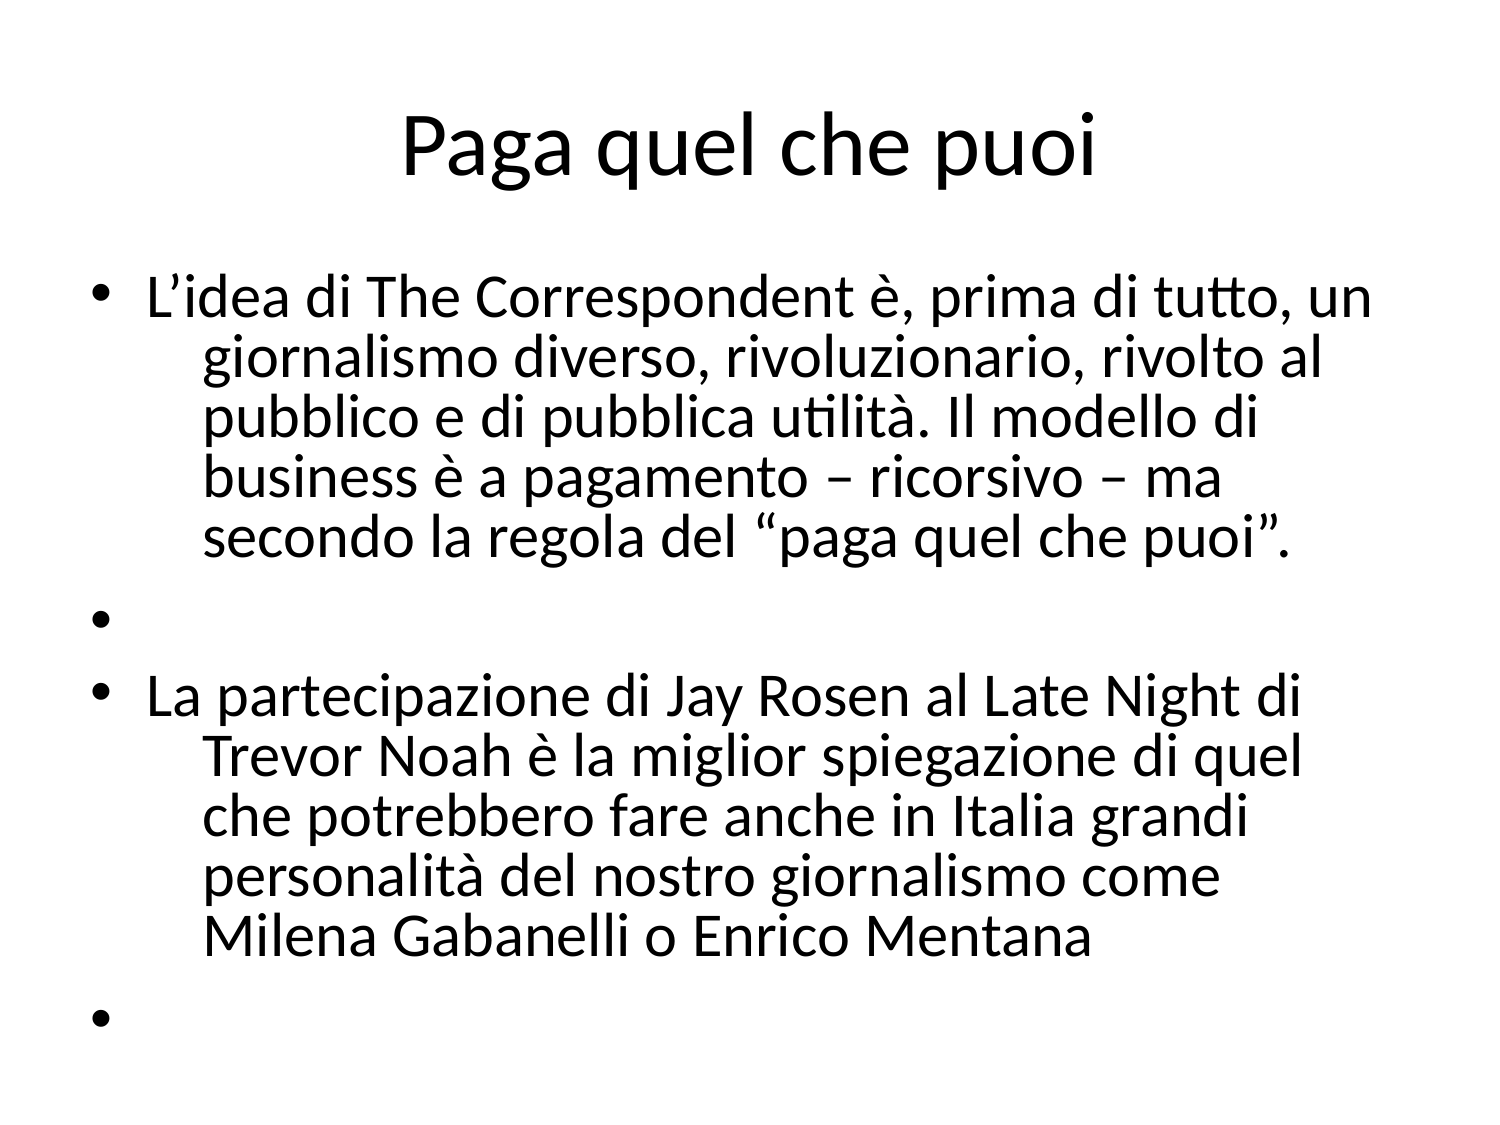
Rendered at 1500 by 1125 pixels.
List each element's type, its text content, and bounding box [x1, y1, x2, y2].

list L’idea di The Correspondent è, prima di tutto, un giornalismo diverso, rivoluzionario, rivolto al pubblico e di pubblica utilità. Il modello di business è a pagamento – ricorsivo – ma secondo la regola del “paga quel che puoi”. La partecipazione di Jay Rosen al Late Night di Trevor Noah è la miglior spiegazione di quel che potrebbero fare anche in Italia grandi personalità del nostro giornalismo come Milena Gabanelli o Enrico Mentana [75, 262, 1426, 1005]
title Paga quel che puoi [75, 45, 1426, 233]
